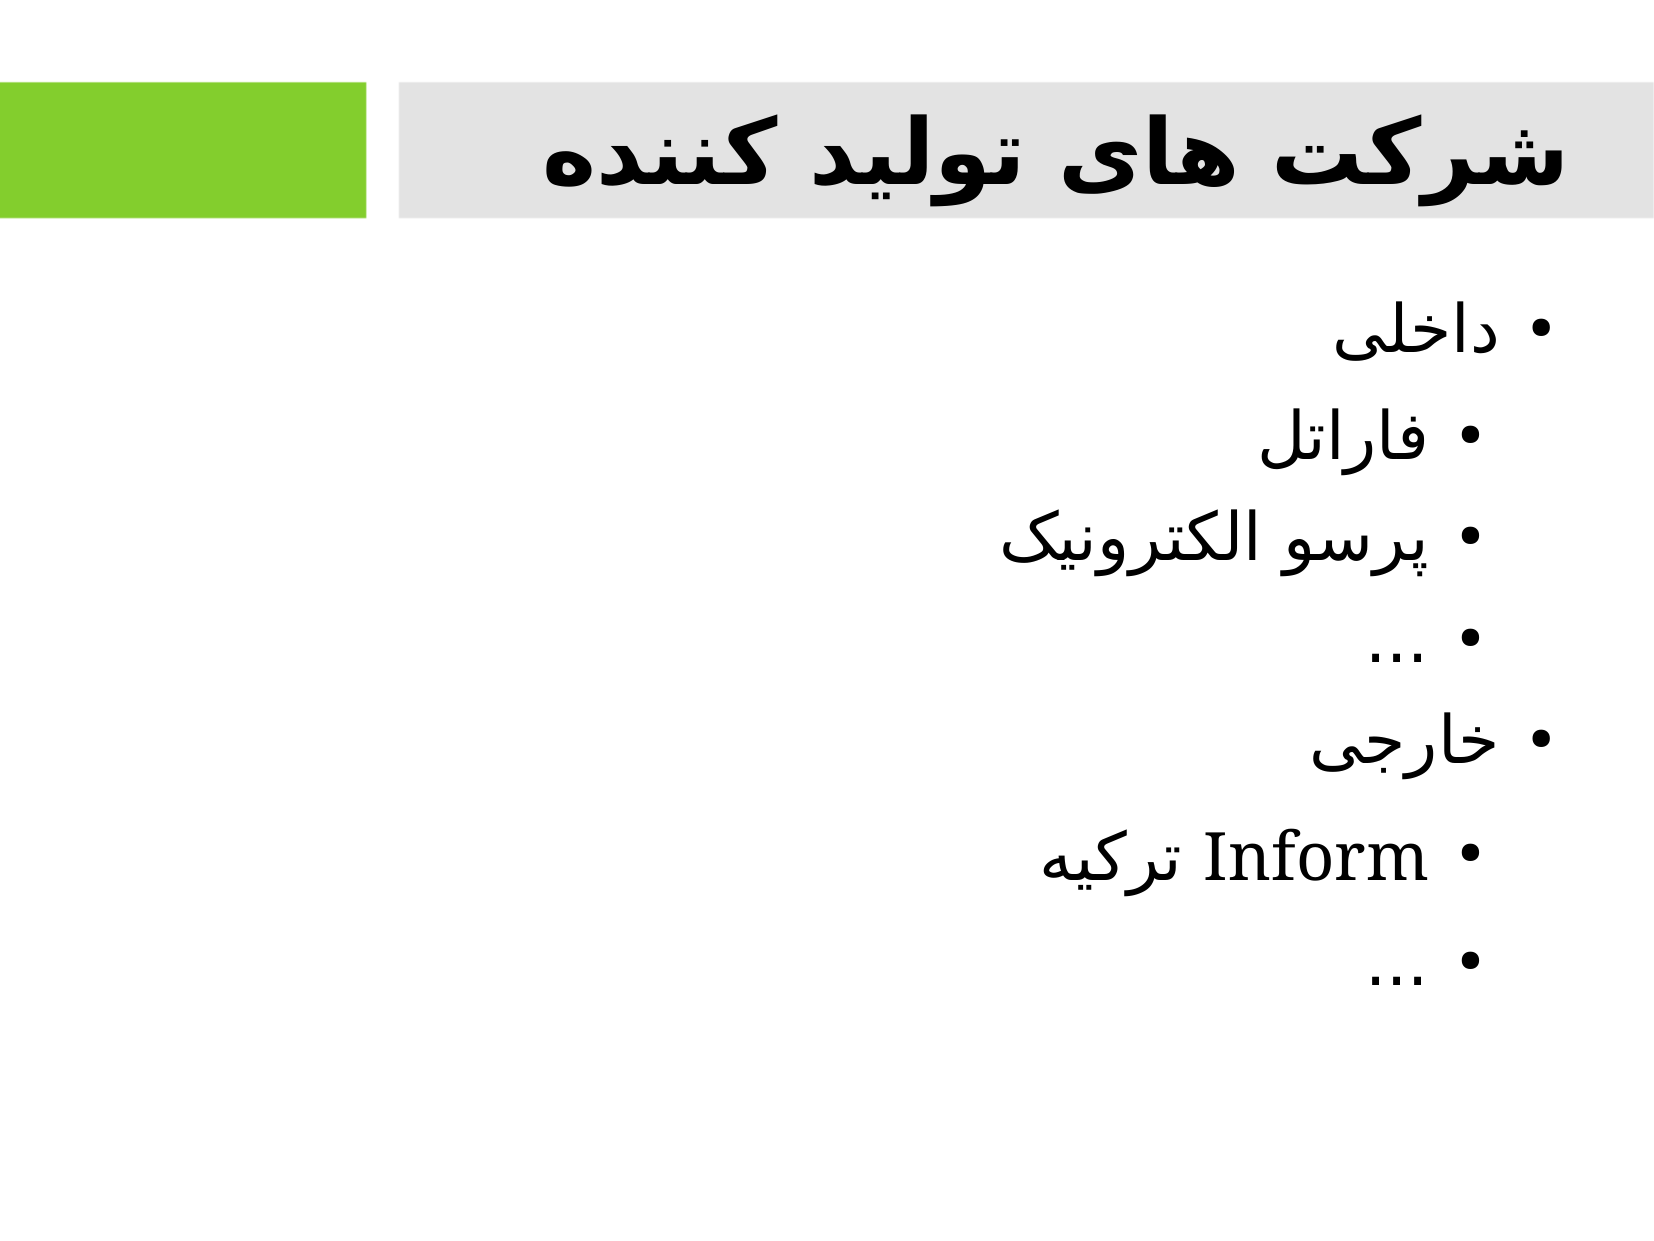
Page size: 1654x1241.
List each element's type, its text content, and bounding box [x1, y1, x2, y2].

list داخلی فاراتل پرسو الکترونیک ... خارجی Inform ترکیه ... [82, 290, 1571, 1182]
title شرکت های تولید کننده [82, 49, 1571, 257]
picture [0, 0, 1654, 1241]
